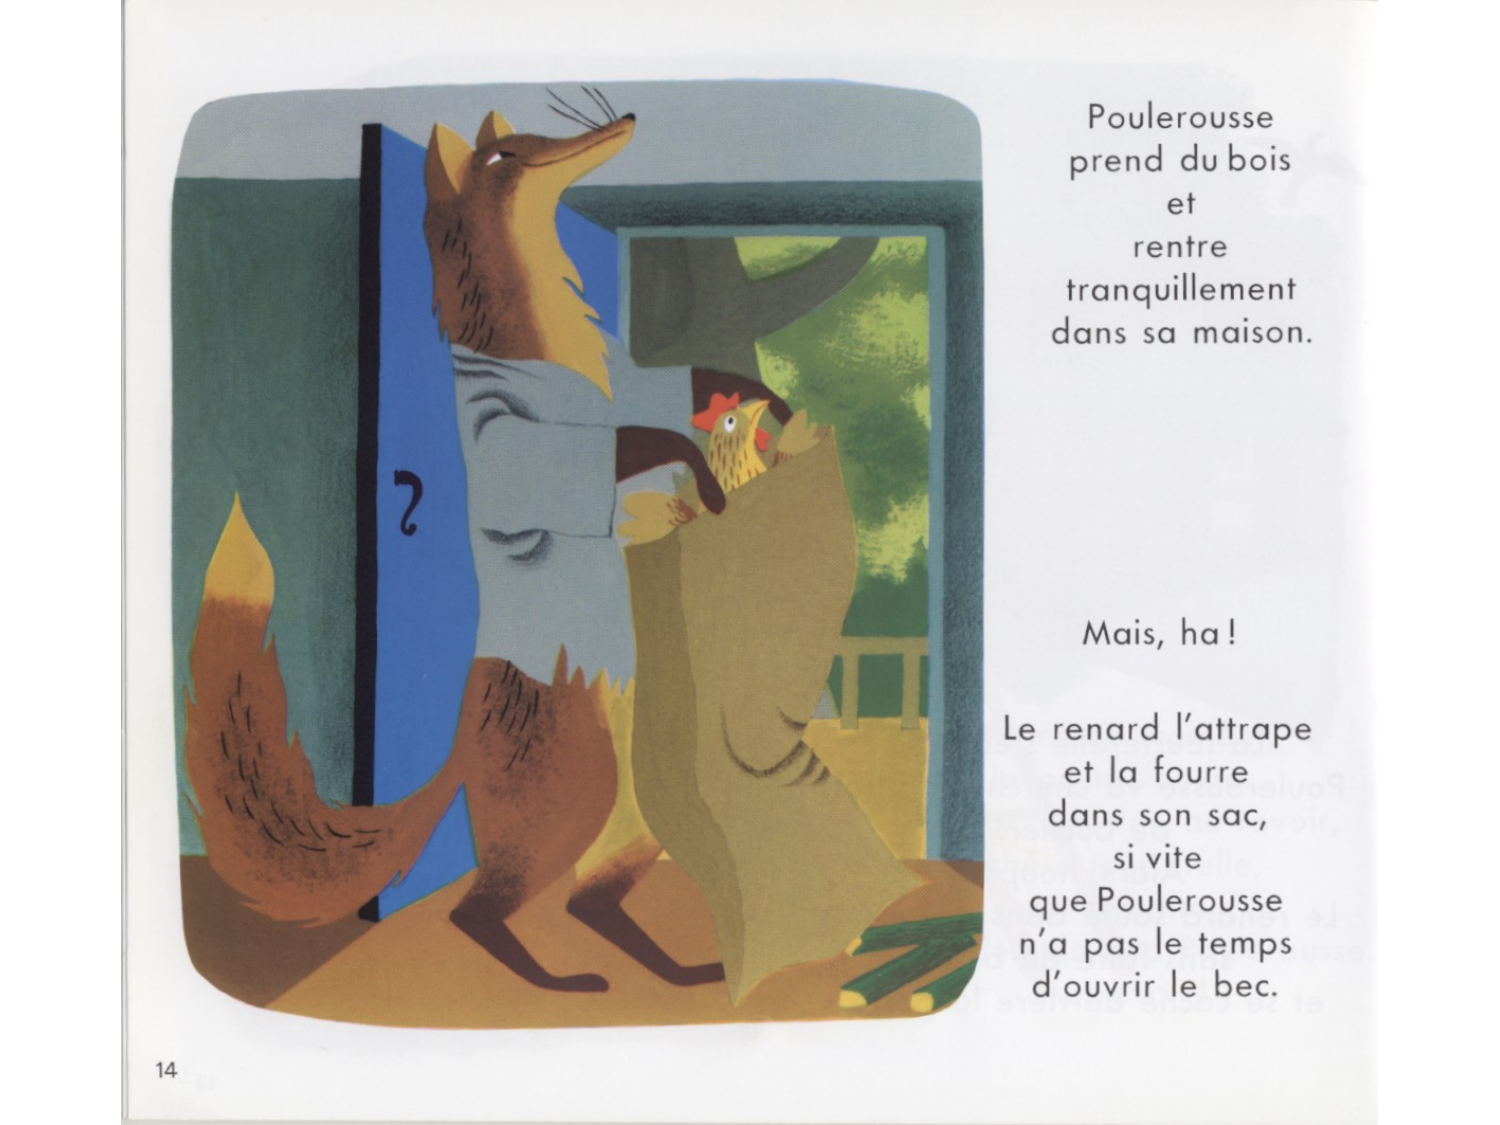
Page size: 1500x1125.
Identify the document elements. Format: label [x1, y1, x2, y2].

picture [121, 0, 1378, 1125]
